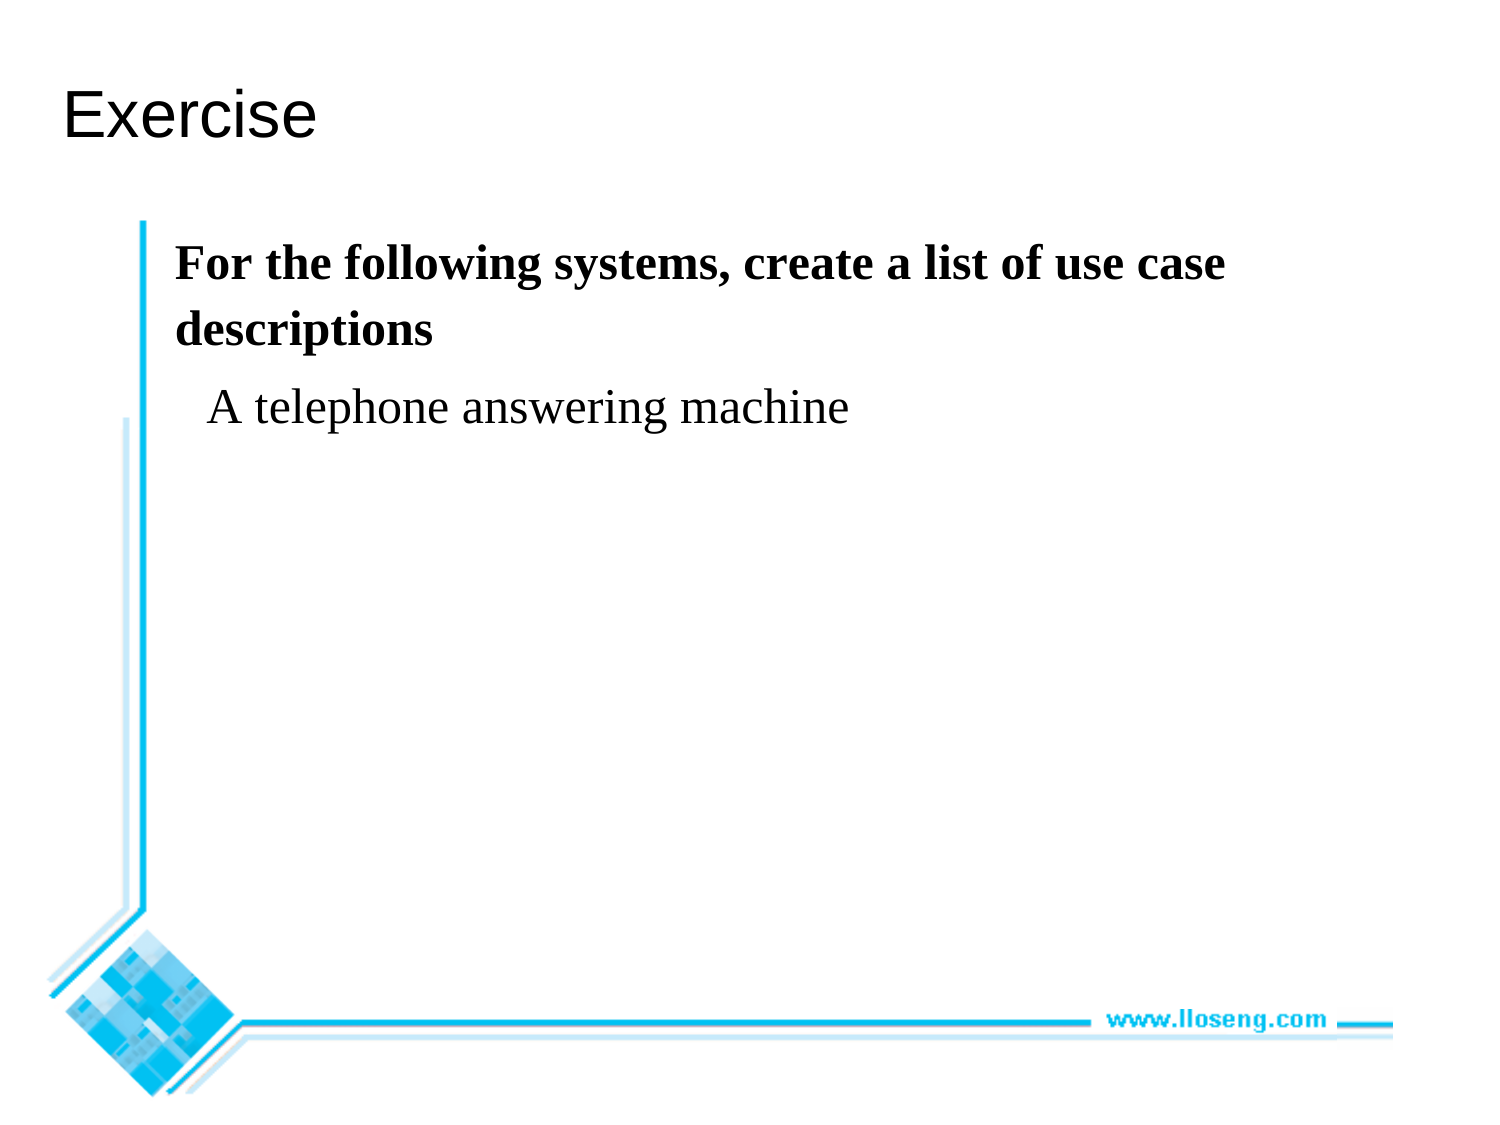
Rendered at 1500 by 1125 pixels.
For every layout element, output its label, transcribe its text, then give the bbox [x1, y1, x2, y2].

list For the following systems, create a list of use case descriptions A telephone answering machine [174, 224, 1413, 1013]
picture [35, 209, 1393, 1099]
title Exercise [62, 37, 1413, 188]
